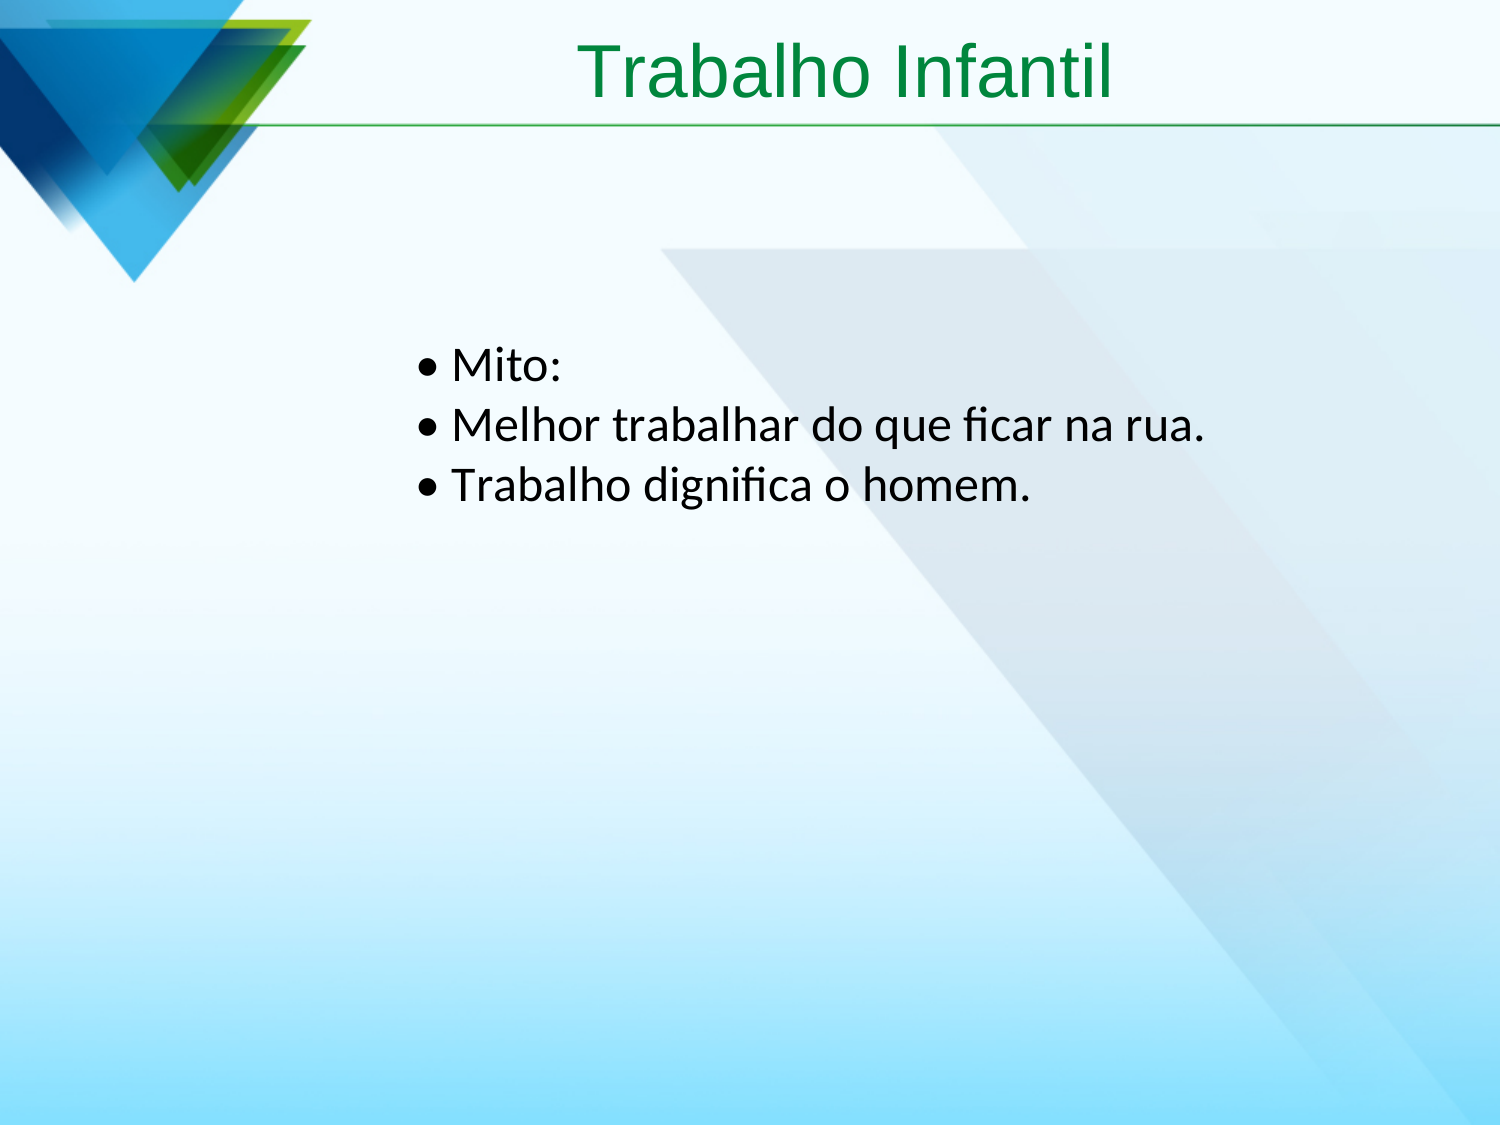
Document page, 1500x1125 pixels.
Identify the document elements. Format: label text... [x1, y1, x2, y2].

text_box [0, 0, 1500, 1125]
title Trabalho Infantil [360, 0, 1331, 138]
text_box • Mito: • Melhor trabalhar do que ficar na rua. • Trabalho dignifica o homem. [400, 323, 1221, 579]
